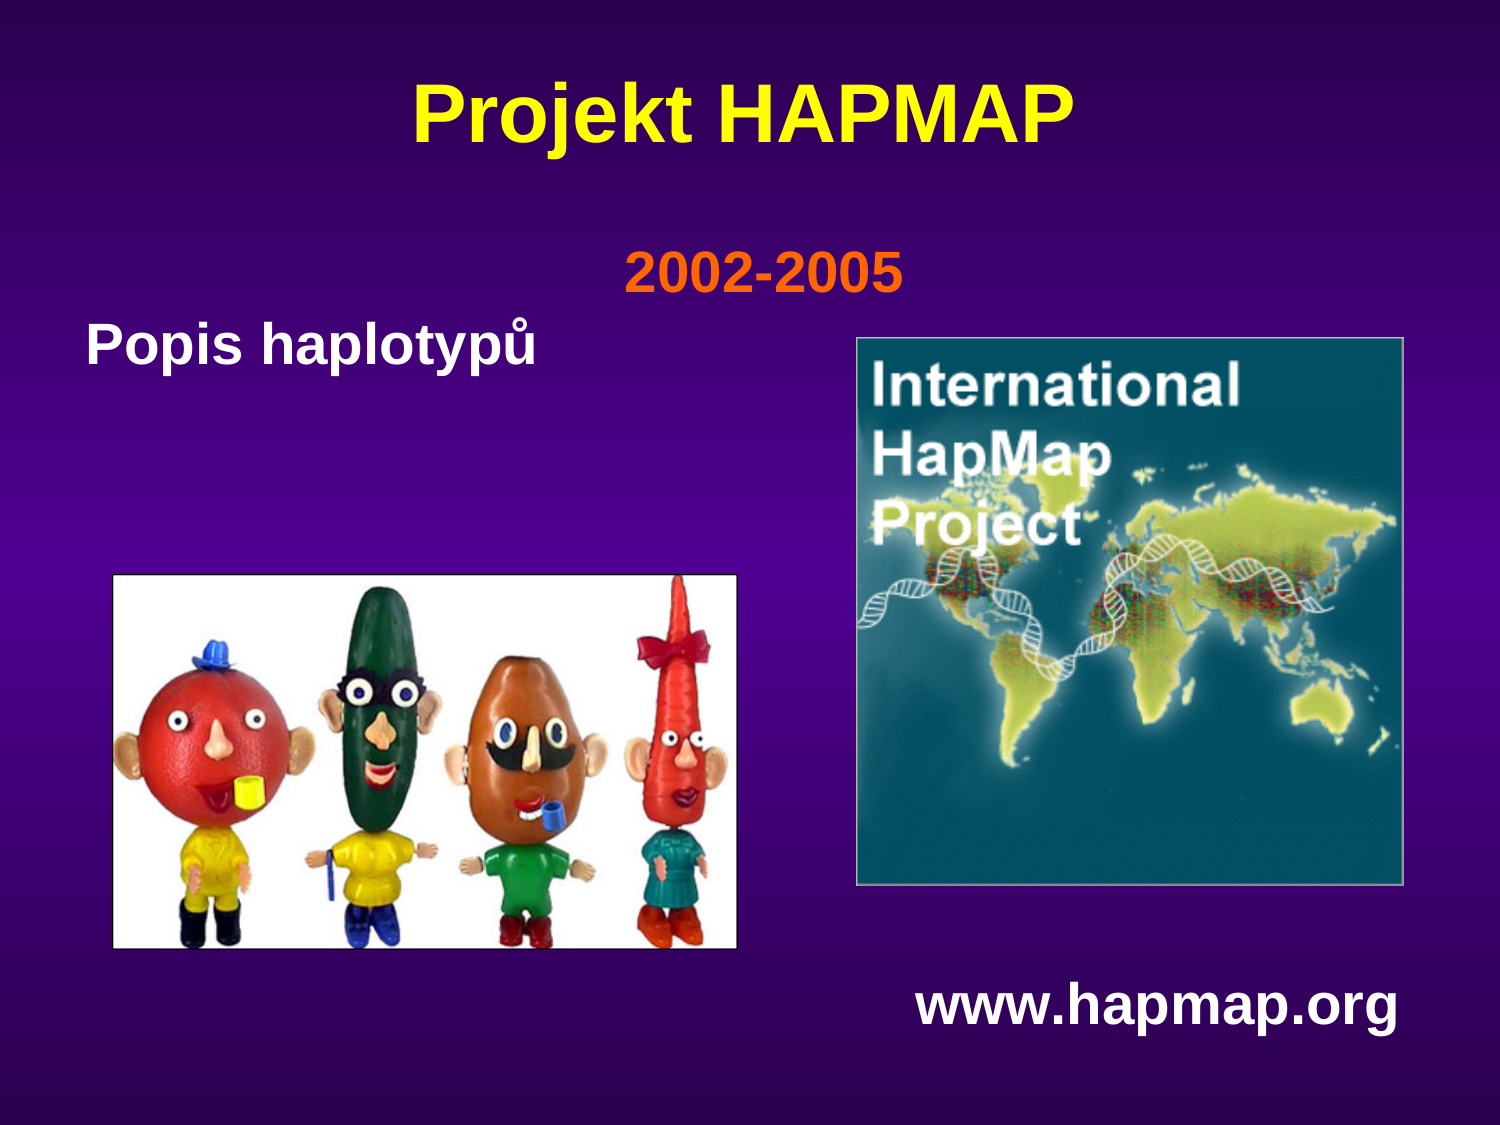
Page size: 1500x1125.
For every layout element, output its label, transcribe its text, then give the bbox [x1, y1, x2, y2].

title Projekt HAPMAP [100, 42, 1388, 185]
picture [856, 337, 1404, 886]
picture [112, 574, 738, 950]
text_box 2002-2005 Popis haplotypů [41, 231, 1459, 385]
text_box www.hapmap.org [844, 964, 1442, 1045]
